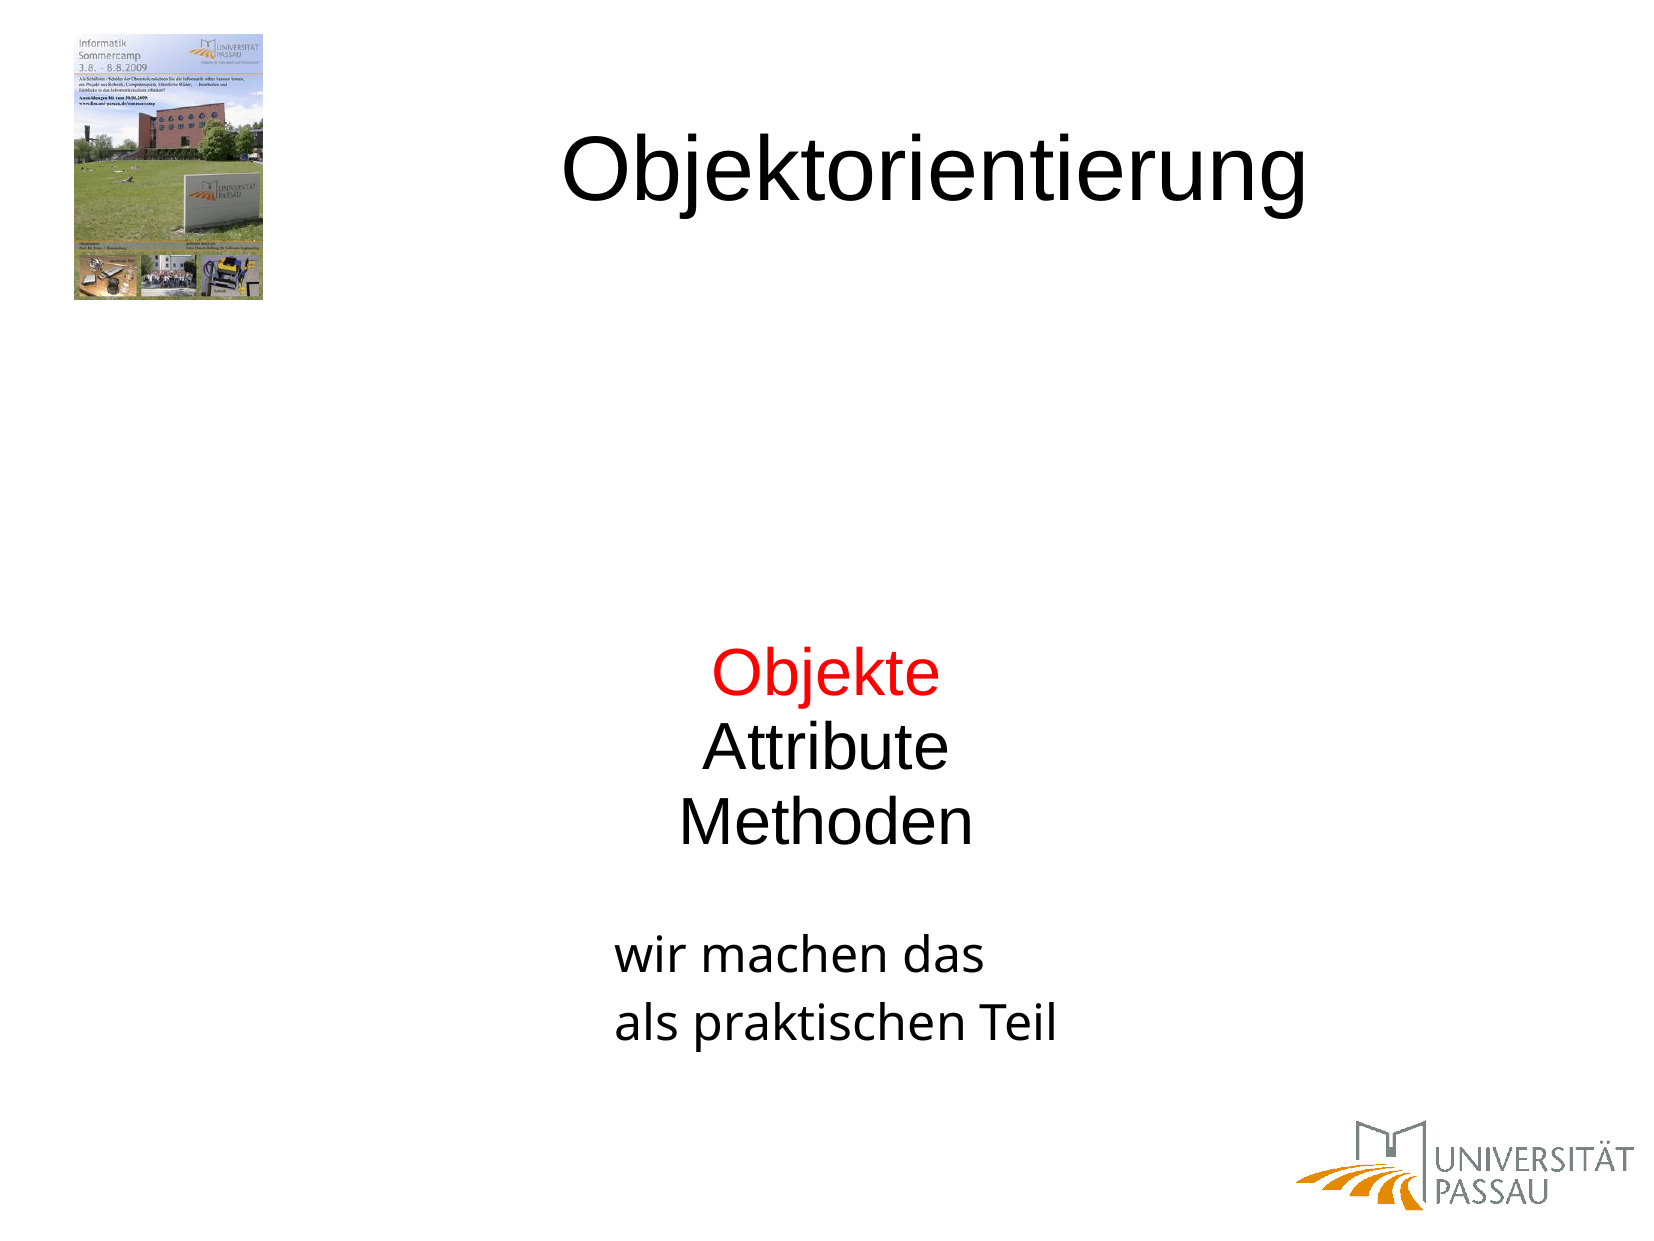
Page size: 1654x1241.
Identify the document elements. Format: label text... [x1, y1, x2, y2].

text_box wir machen das als praktischen Teil [600, 911, 1157, 1088]
title Objektorientierung [300, 44, 1571, 293]
subtitle Objekte Attribute Methoden [82, 344, 1571, 1149]
picture [74, 34, 263, 300]
picture [1295, 1120, 1634, 1211]
